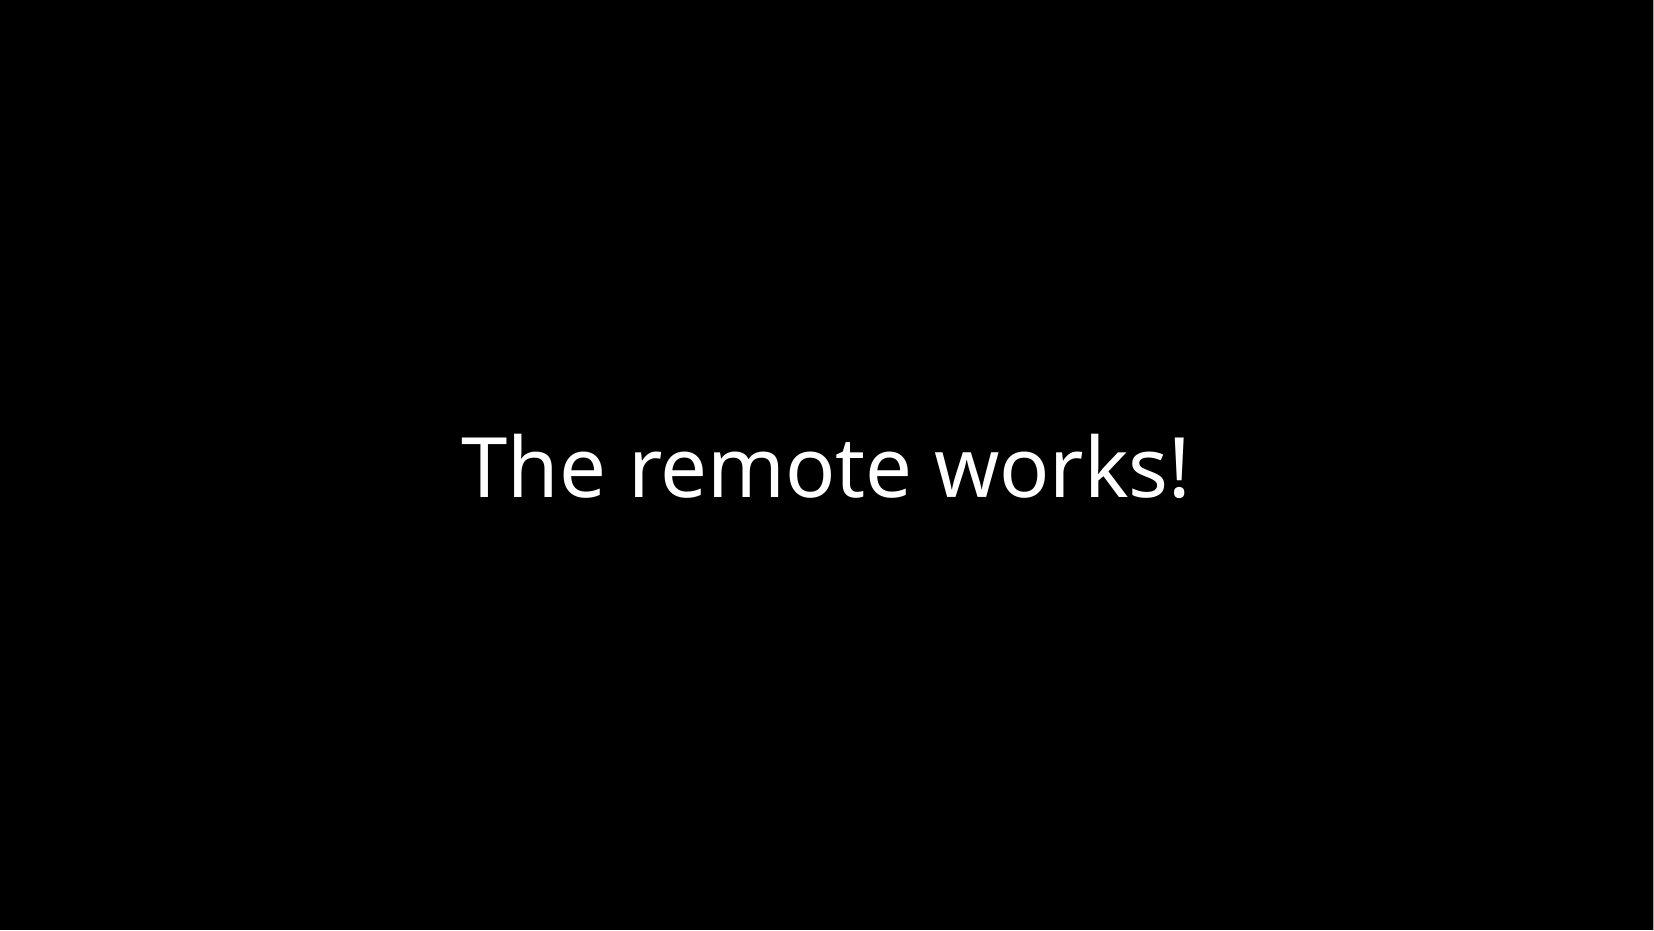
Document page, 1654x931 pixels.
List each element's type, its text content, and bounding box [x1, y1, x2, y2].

subtitle The remote works! [82, 46, 1571, 884]
